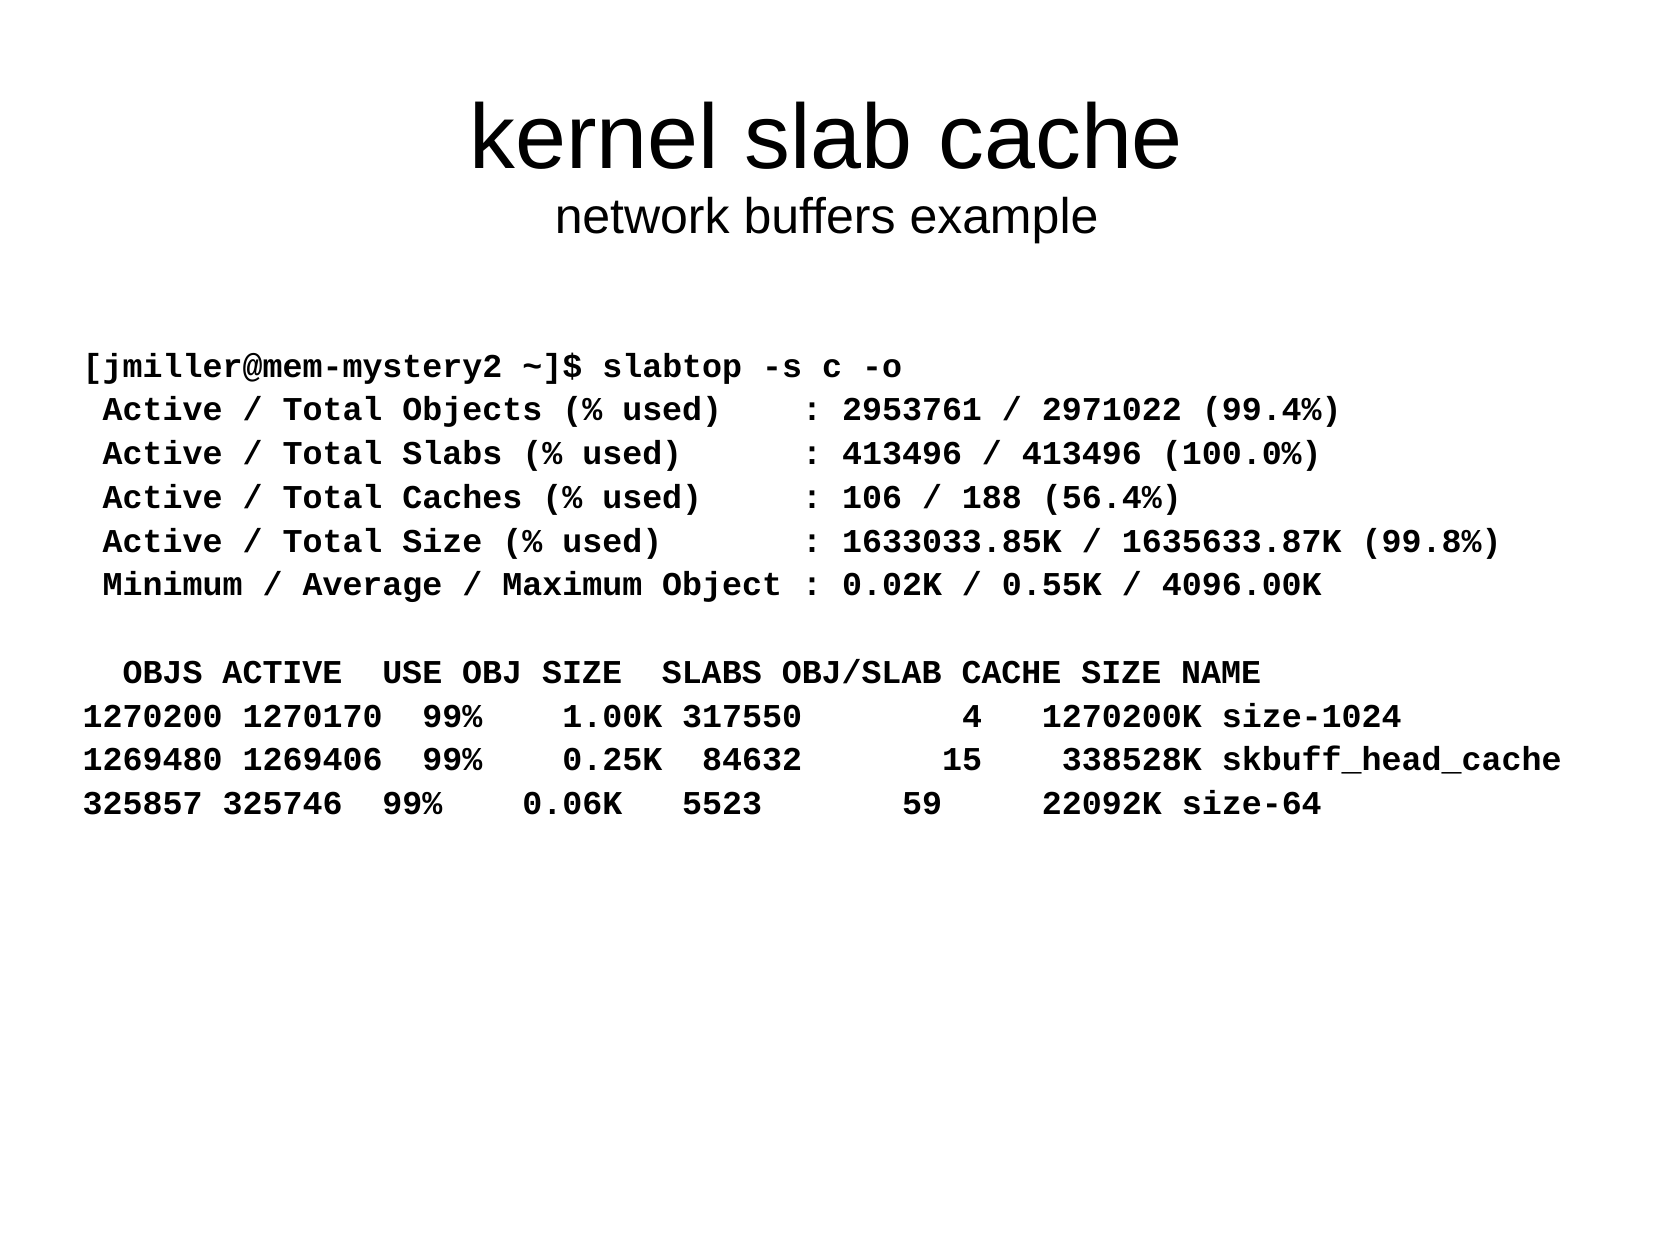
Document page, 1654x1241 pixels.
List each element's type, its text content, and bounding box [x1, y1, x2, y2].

list [jmiller@mem-mystery2 ~]$ slabtop -s c -o Active / Total Objects (% used) : 2953761 / 2971022 (99.4%) Active / Total Slabs (% used) : 413496 / 413496 (100.0%) Active / Total Caches (% used) : 106 / 188 (56.4%) Active / Total Size (% used) : 1633033.85K / 1635633.87K (99.8%) Minimum / Average / Maximum Object : 0.02K / 0.55K / 4096.00K OBJS ACTIVE USE OBJ SIZE SLABS OBJ/SLAB CACHE SIZE NAME 1270200 1270170 99% 1.00K 317550 4 1270200K size-1024 1269480 1269406 99% 0.25K 84632 15 338528K skbuff_head_cache 325857 325746 99% 0.06K 5523 59 22092K size-64 [82, 349, 1571, 823]
title kernel slab cache network buffers example [82, 61, 1571, 269]
